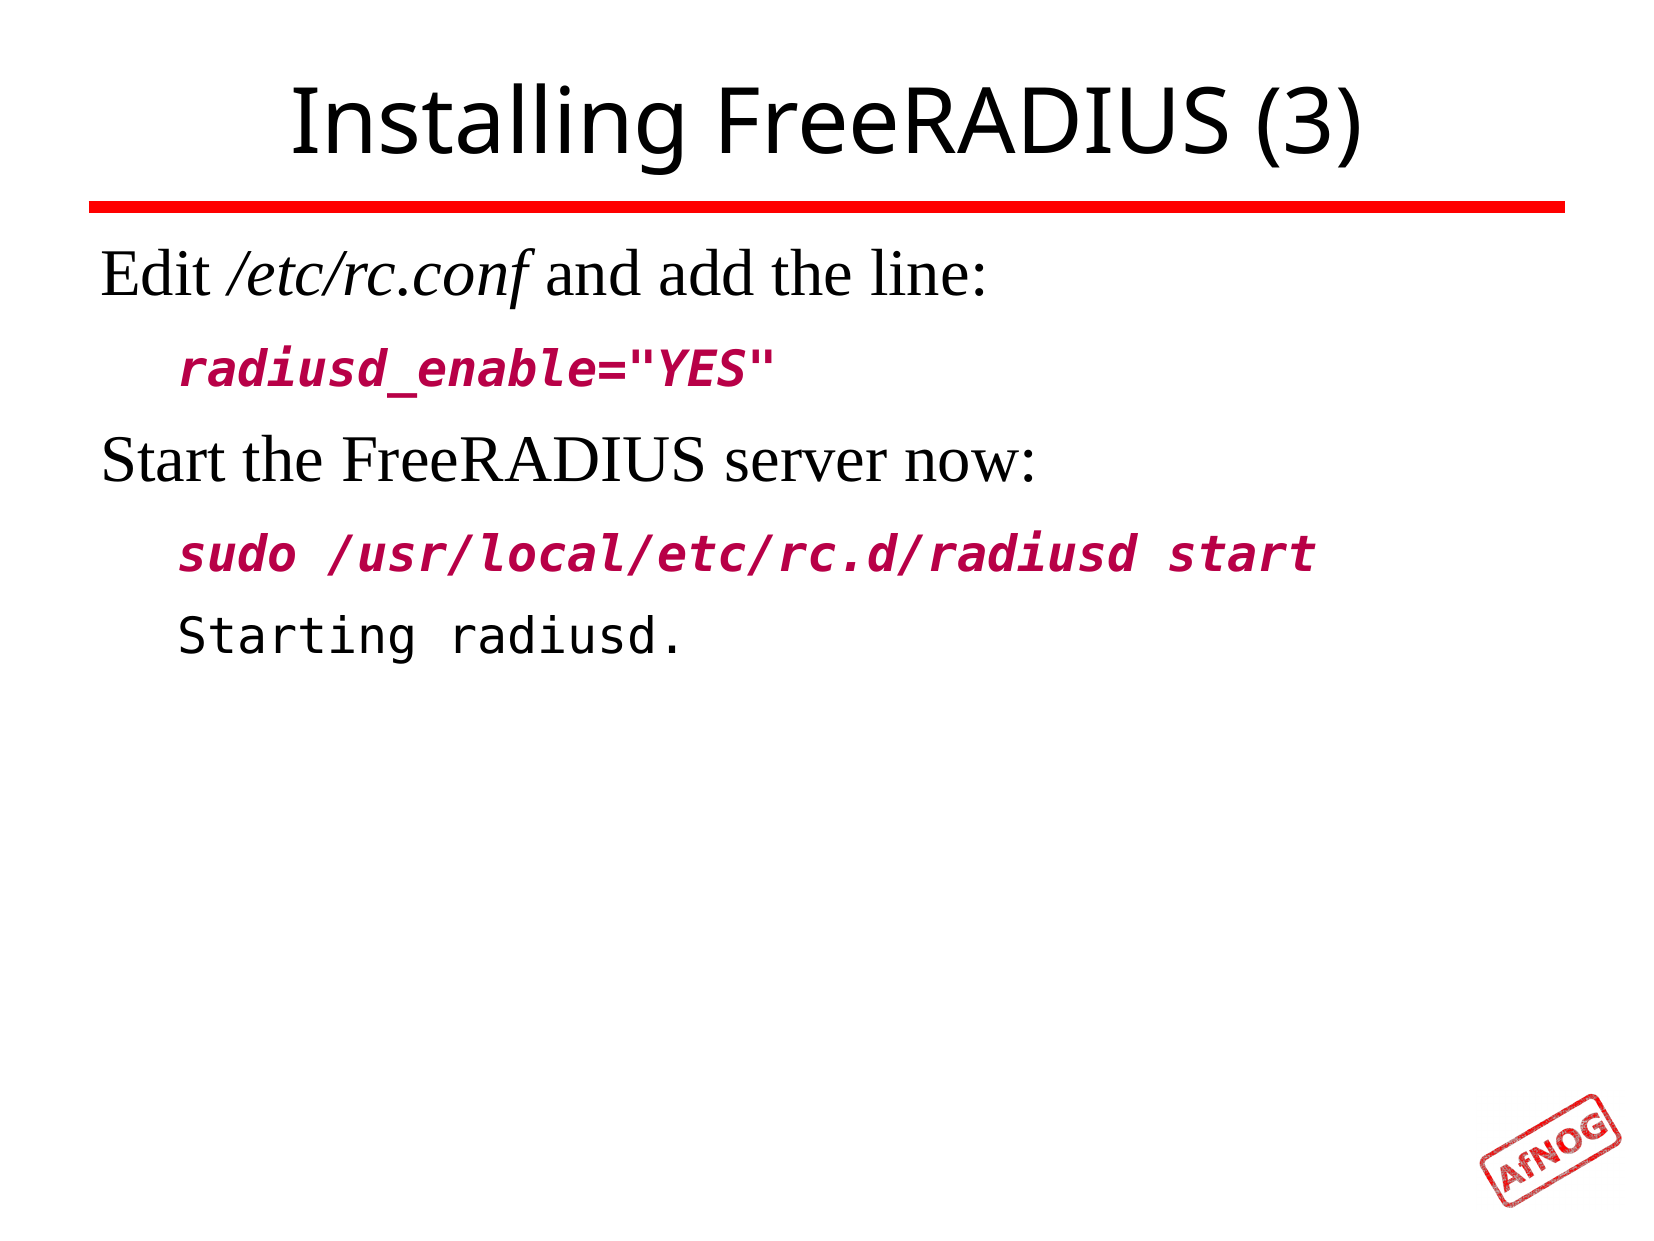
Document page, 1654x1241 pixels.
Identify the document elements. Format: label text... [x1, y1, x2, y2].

picture [1476, 1090, 1625, 1211]
title Installing FreeRADIUS (3) [88, 36, 1565, 200]
list Edit /etc/rc.conf and add the line: radiusd_enable="YES" Start the FreeRADIUS server now: sudo /usr/local/etc/rc.d/radiusd start Starting radiusd. [82, 236, 1571, 1108]
